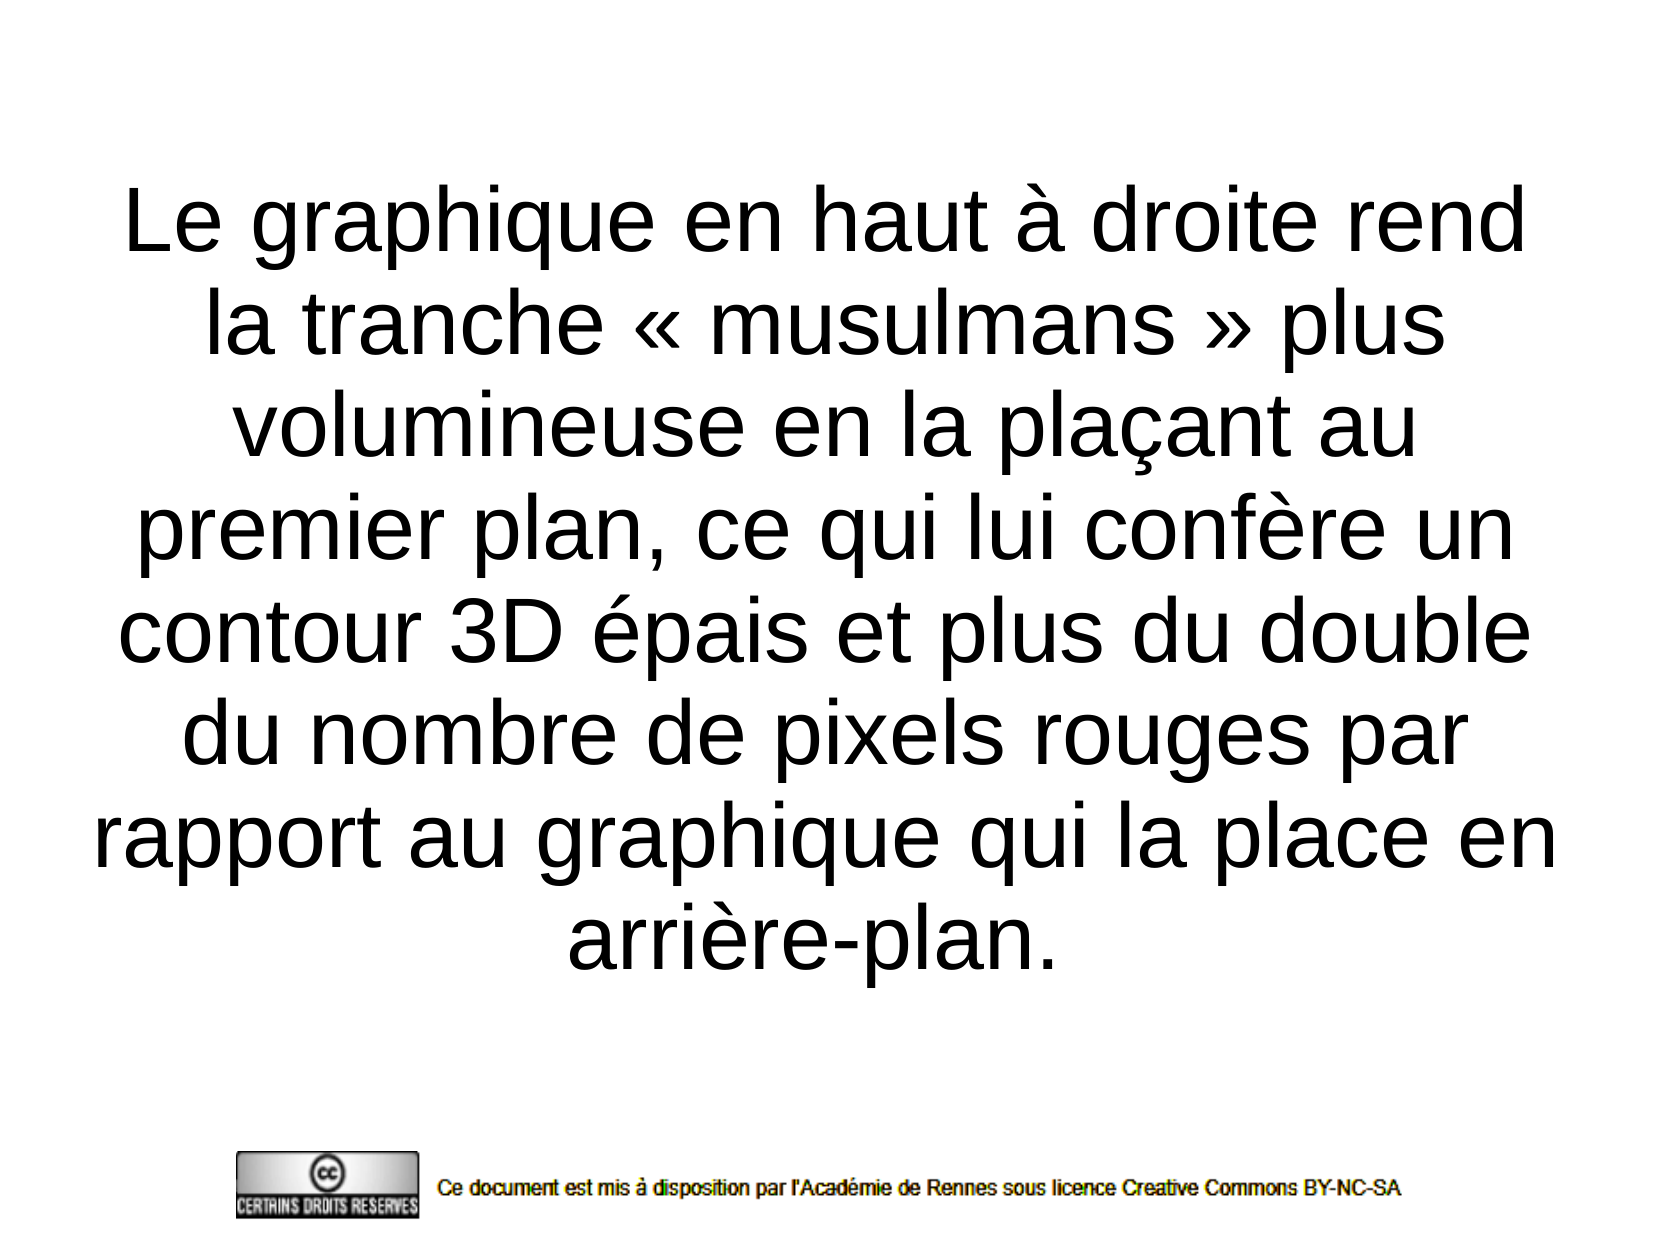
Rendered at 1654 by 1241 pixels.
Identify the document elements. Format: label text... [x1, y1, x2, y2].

picture [236, 1151, 1418, 1228]
subtitle Le graphique en haut à droite rend la tranche « musulmans » plus volumineuse en la plaçant au premier plan, ce qui lui confère un contour 3D épais et plus du double du nombre de pixels rouges par rapport au graphique qui la place en arrière-plan. [82, 49, 1571, 1109]
